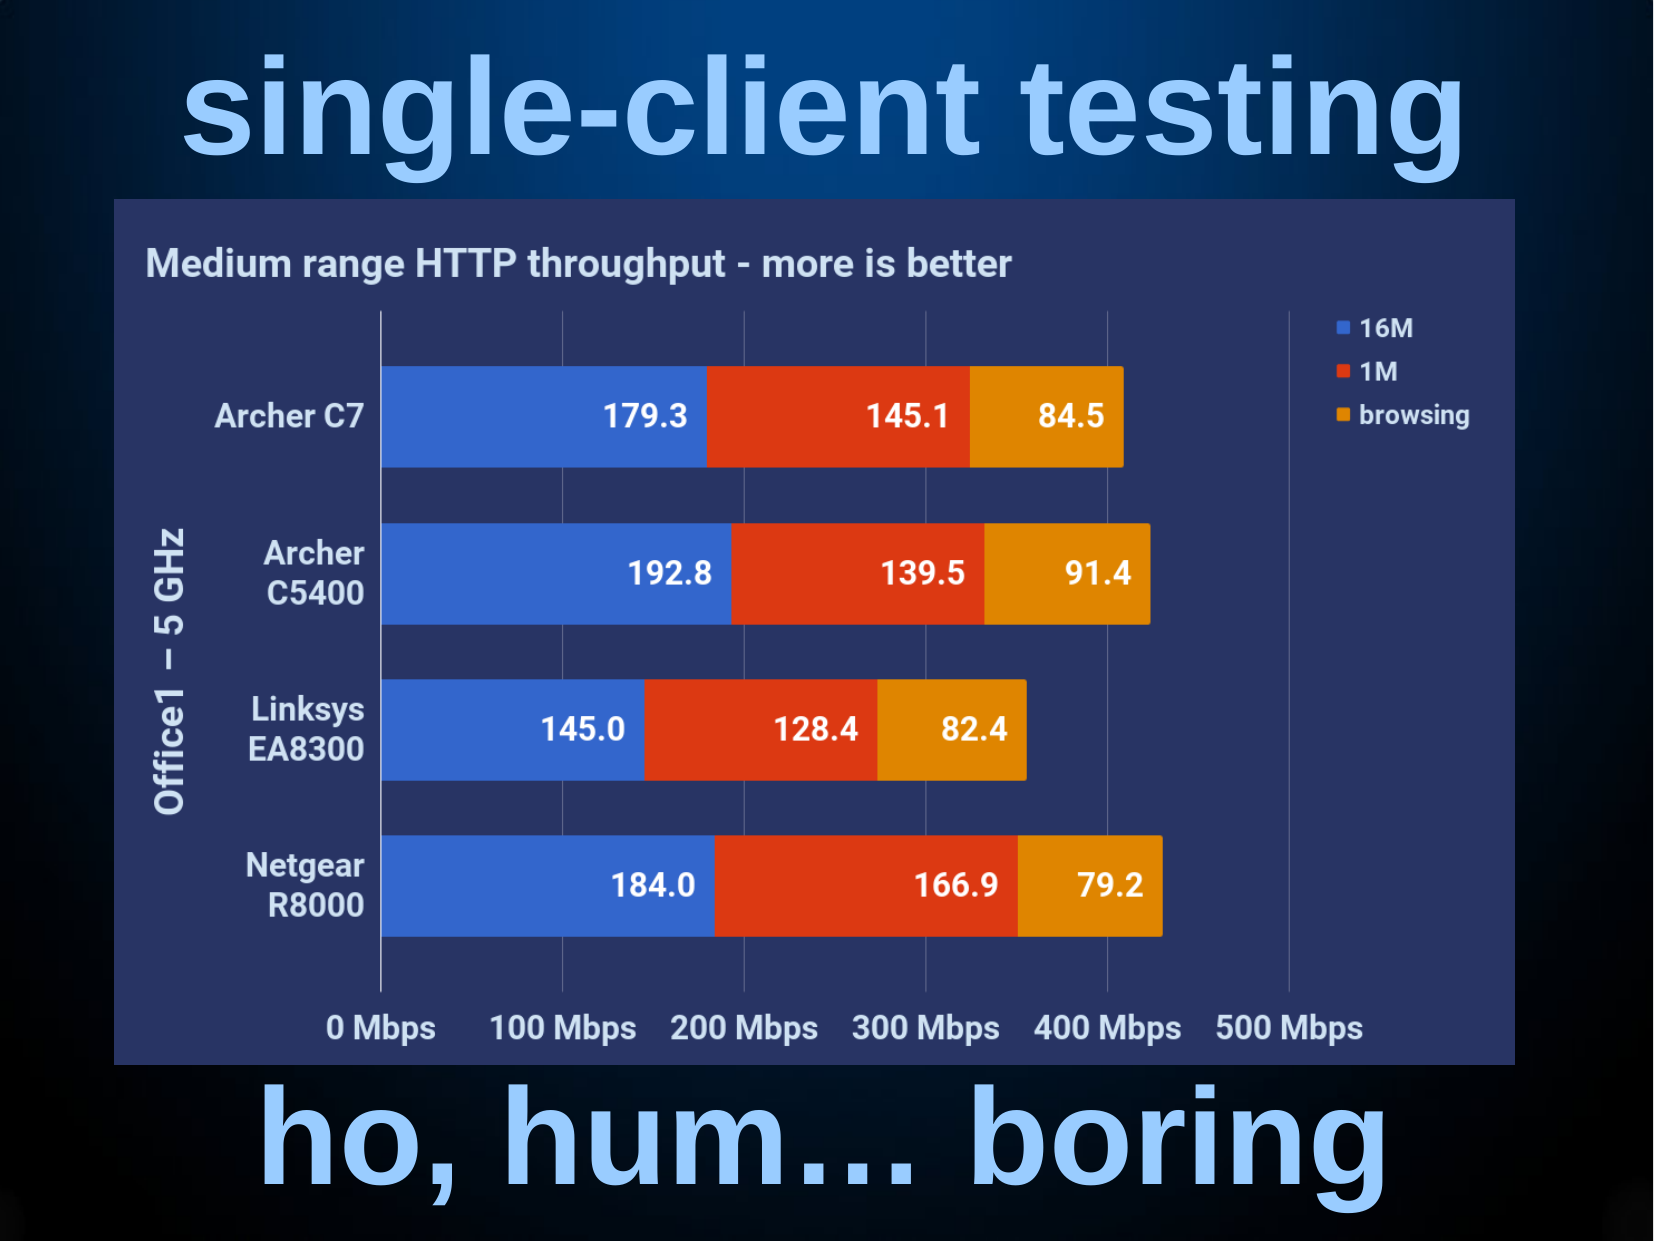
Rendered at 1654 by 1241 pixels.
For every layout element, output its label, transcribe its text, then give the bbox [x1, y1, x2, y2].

title ho, hum… boring [0, 1033, 1651, 1241]
picture [0, 0, 1654, 1241]
title single-client testing [0, 2, 1651, 211]
